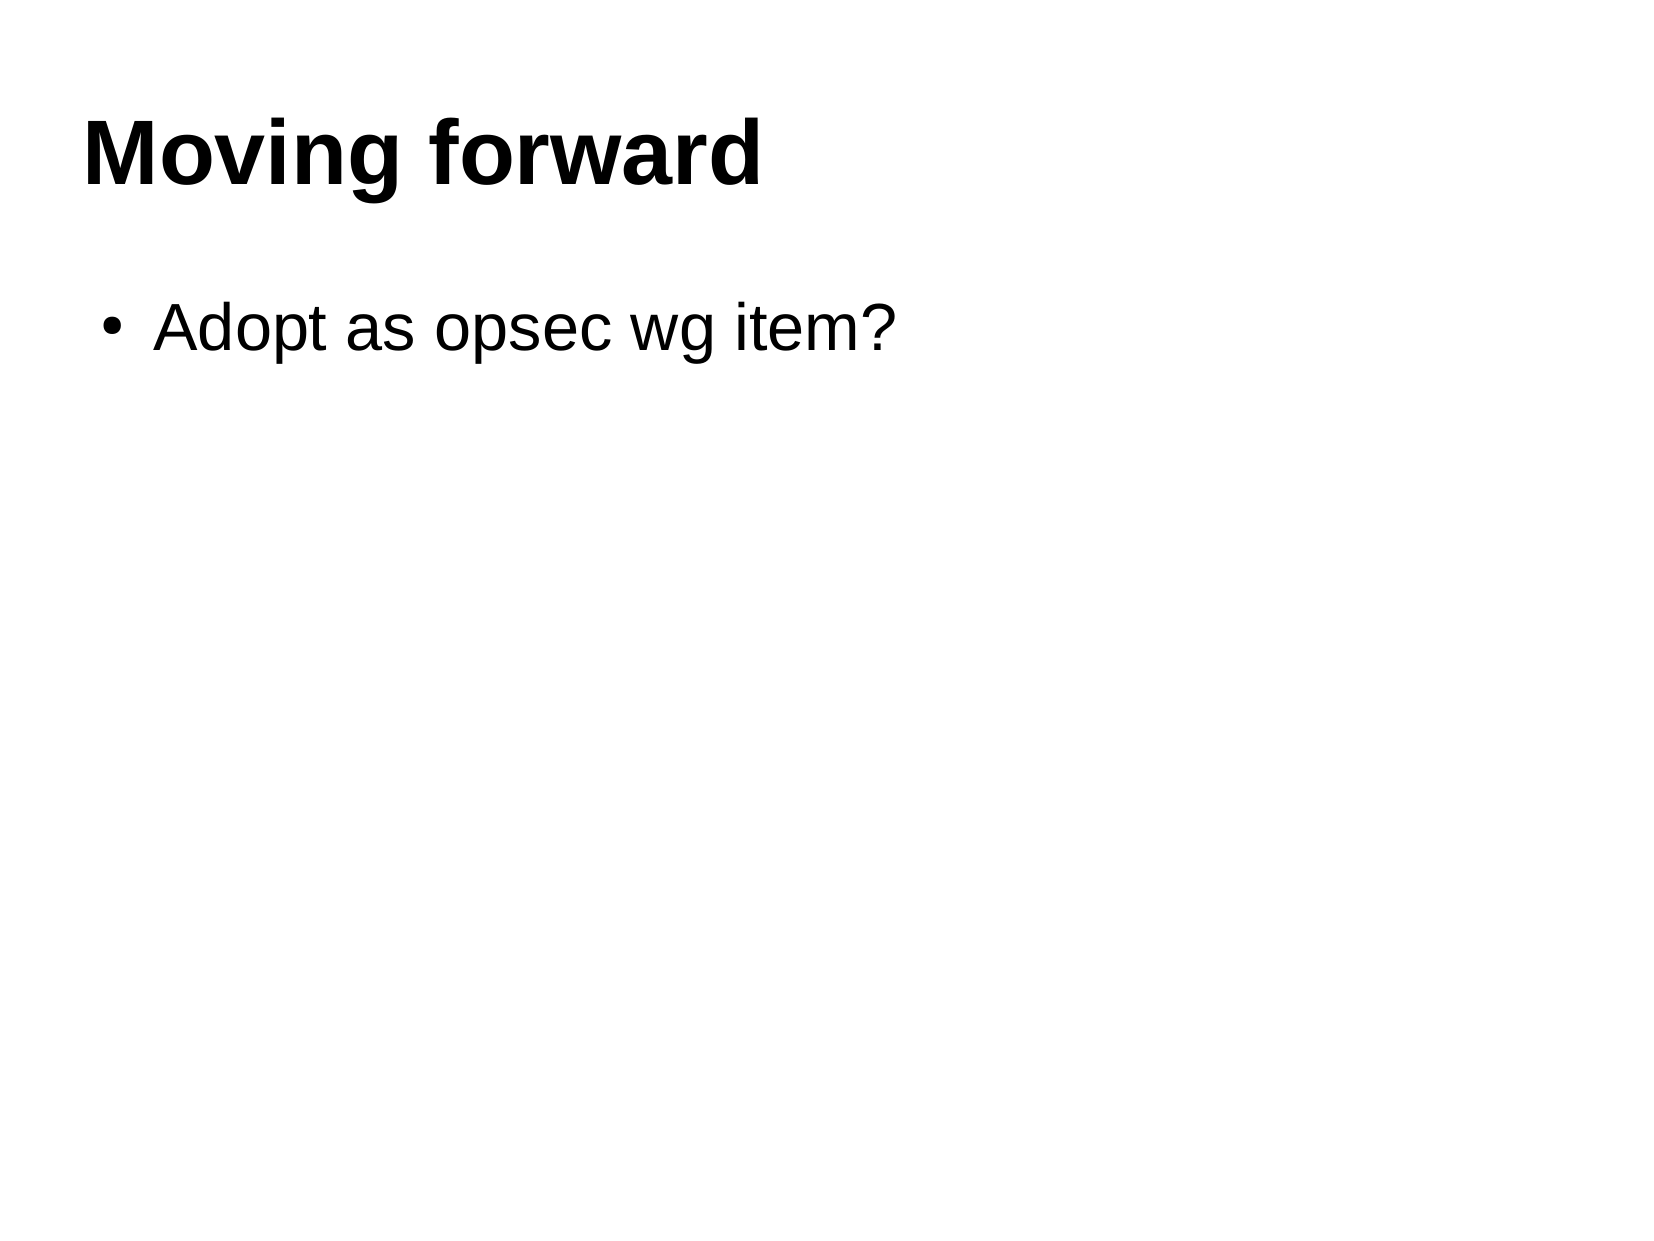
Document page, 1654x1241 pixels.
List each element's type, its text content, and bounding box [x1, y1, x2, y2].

title Moving forward [82, 49, 1571, 257]
list Adopt as opsec wg item? [82, 290, 1538, 1010]
